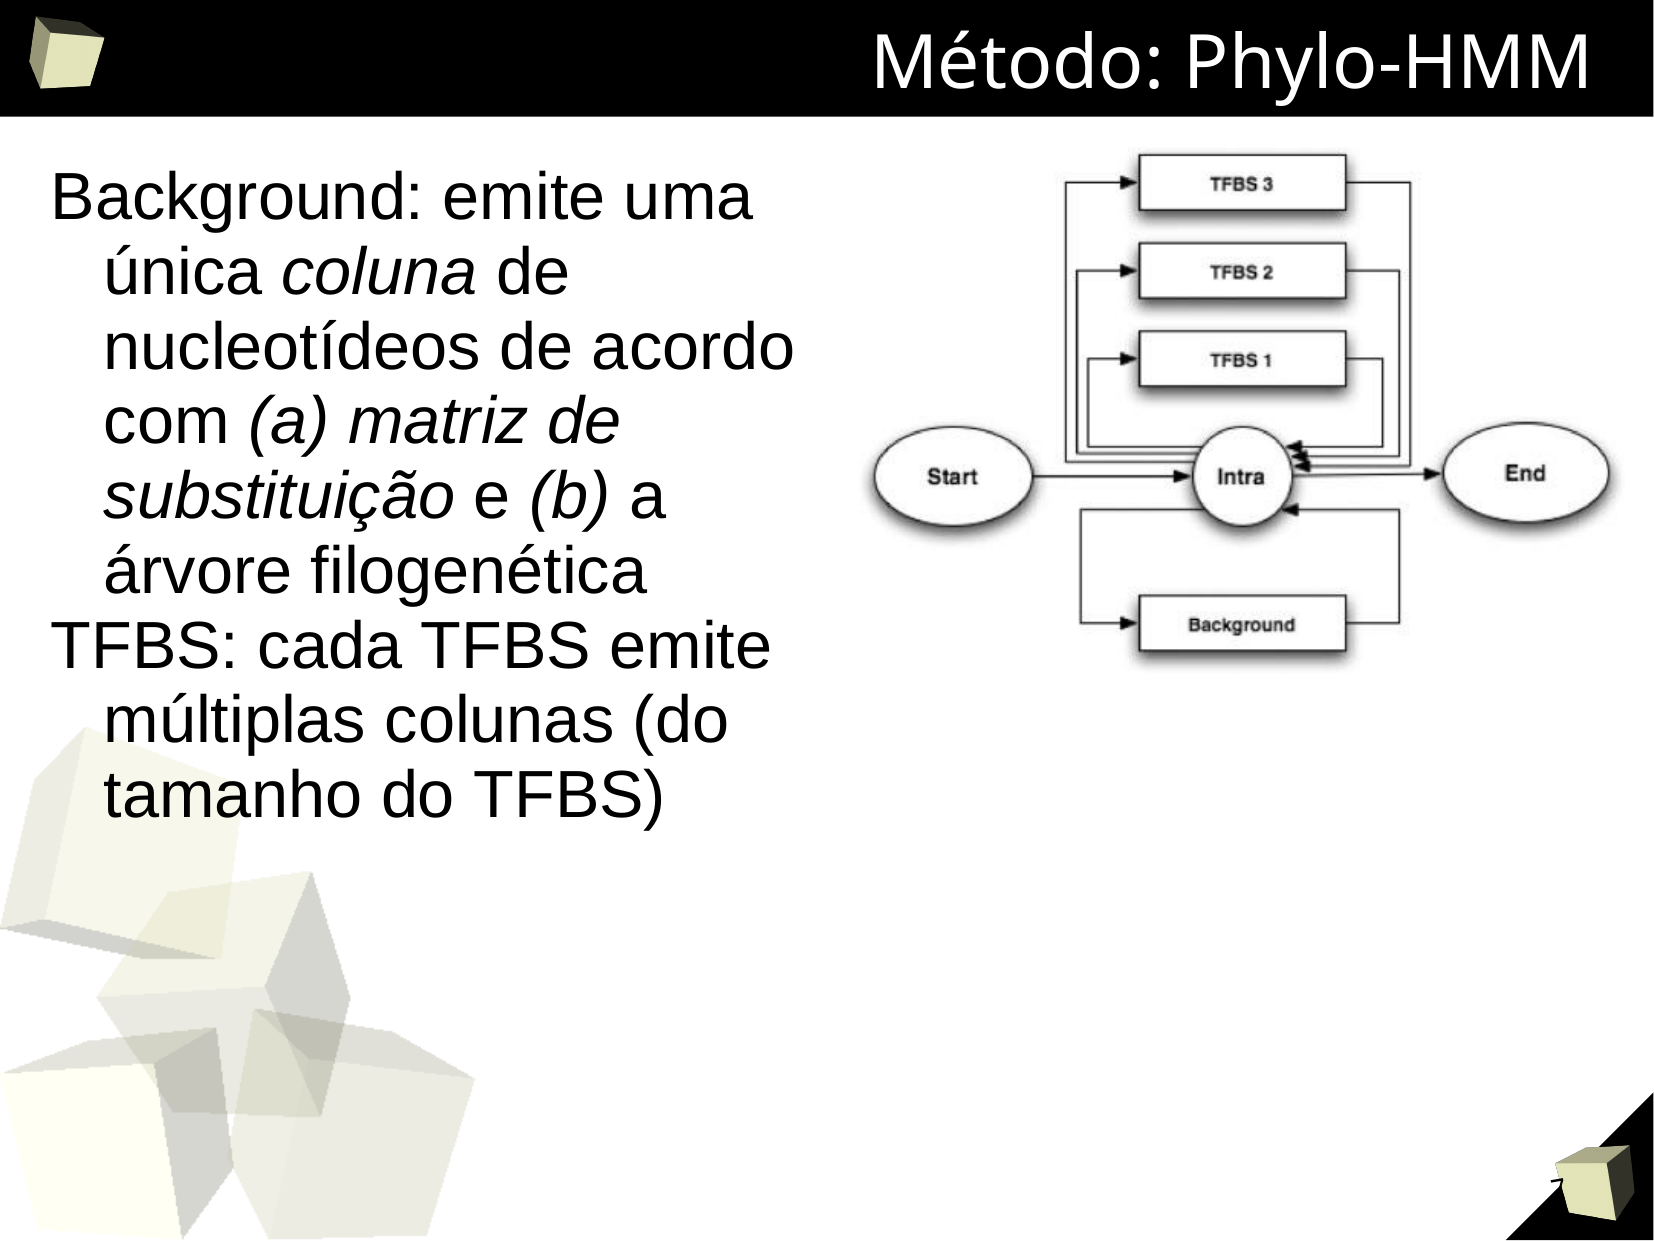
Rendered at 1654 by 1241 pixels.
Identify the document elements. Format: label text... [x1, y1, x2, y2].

list Background: emite uma única coluna de nucleotídeos de acordo com (a) matriz de substituição e (b) a árvore filogenética TFBS: cada TFBS emite múltiplas colunas (do tamanho do TFBS) [32, 159, 798, 907]
picture [0, 726, 477, 1241]
title Método: Phylo-HMM [118, 0, 1595, 119]
picture [859, 147, 1625, 674]
